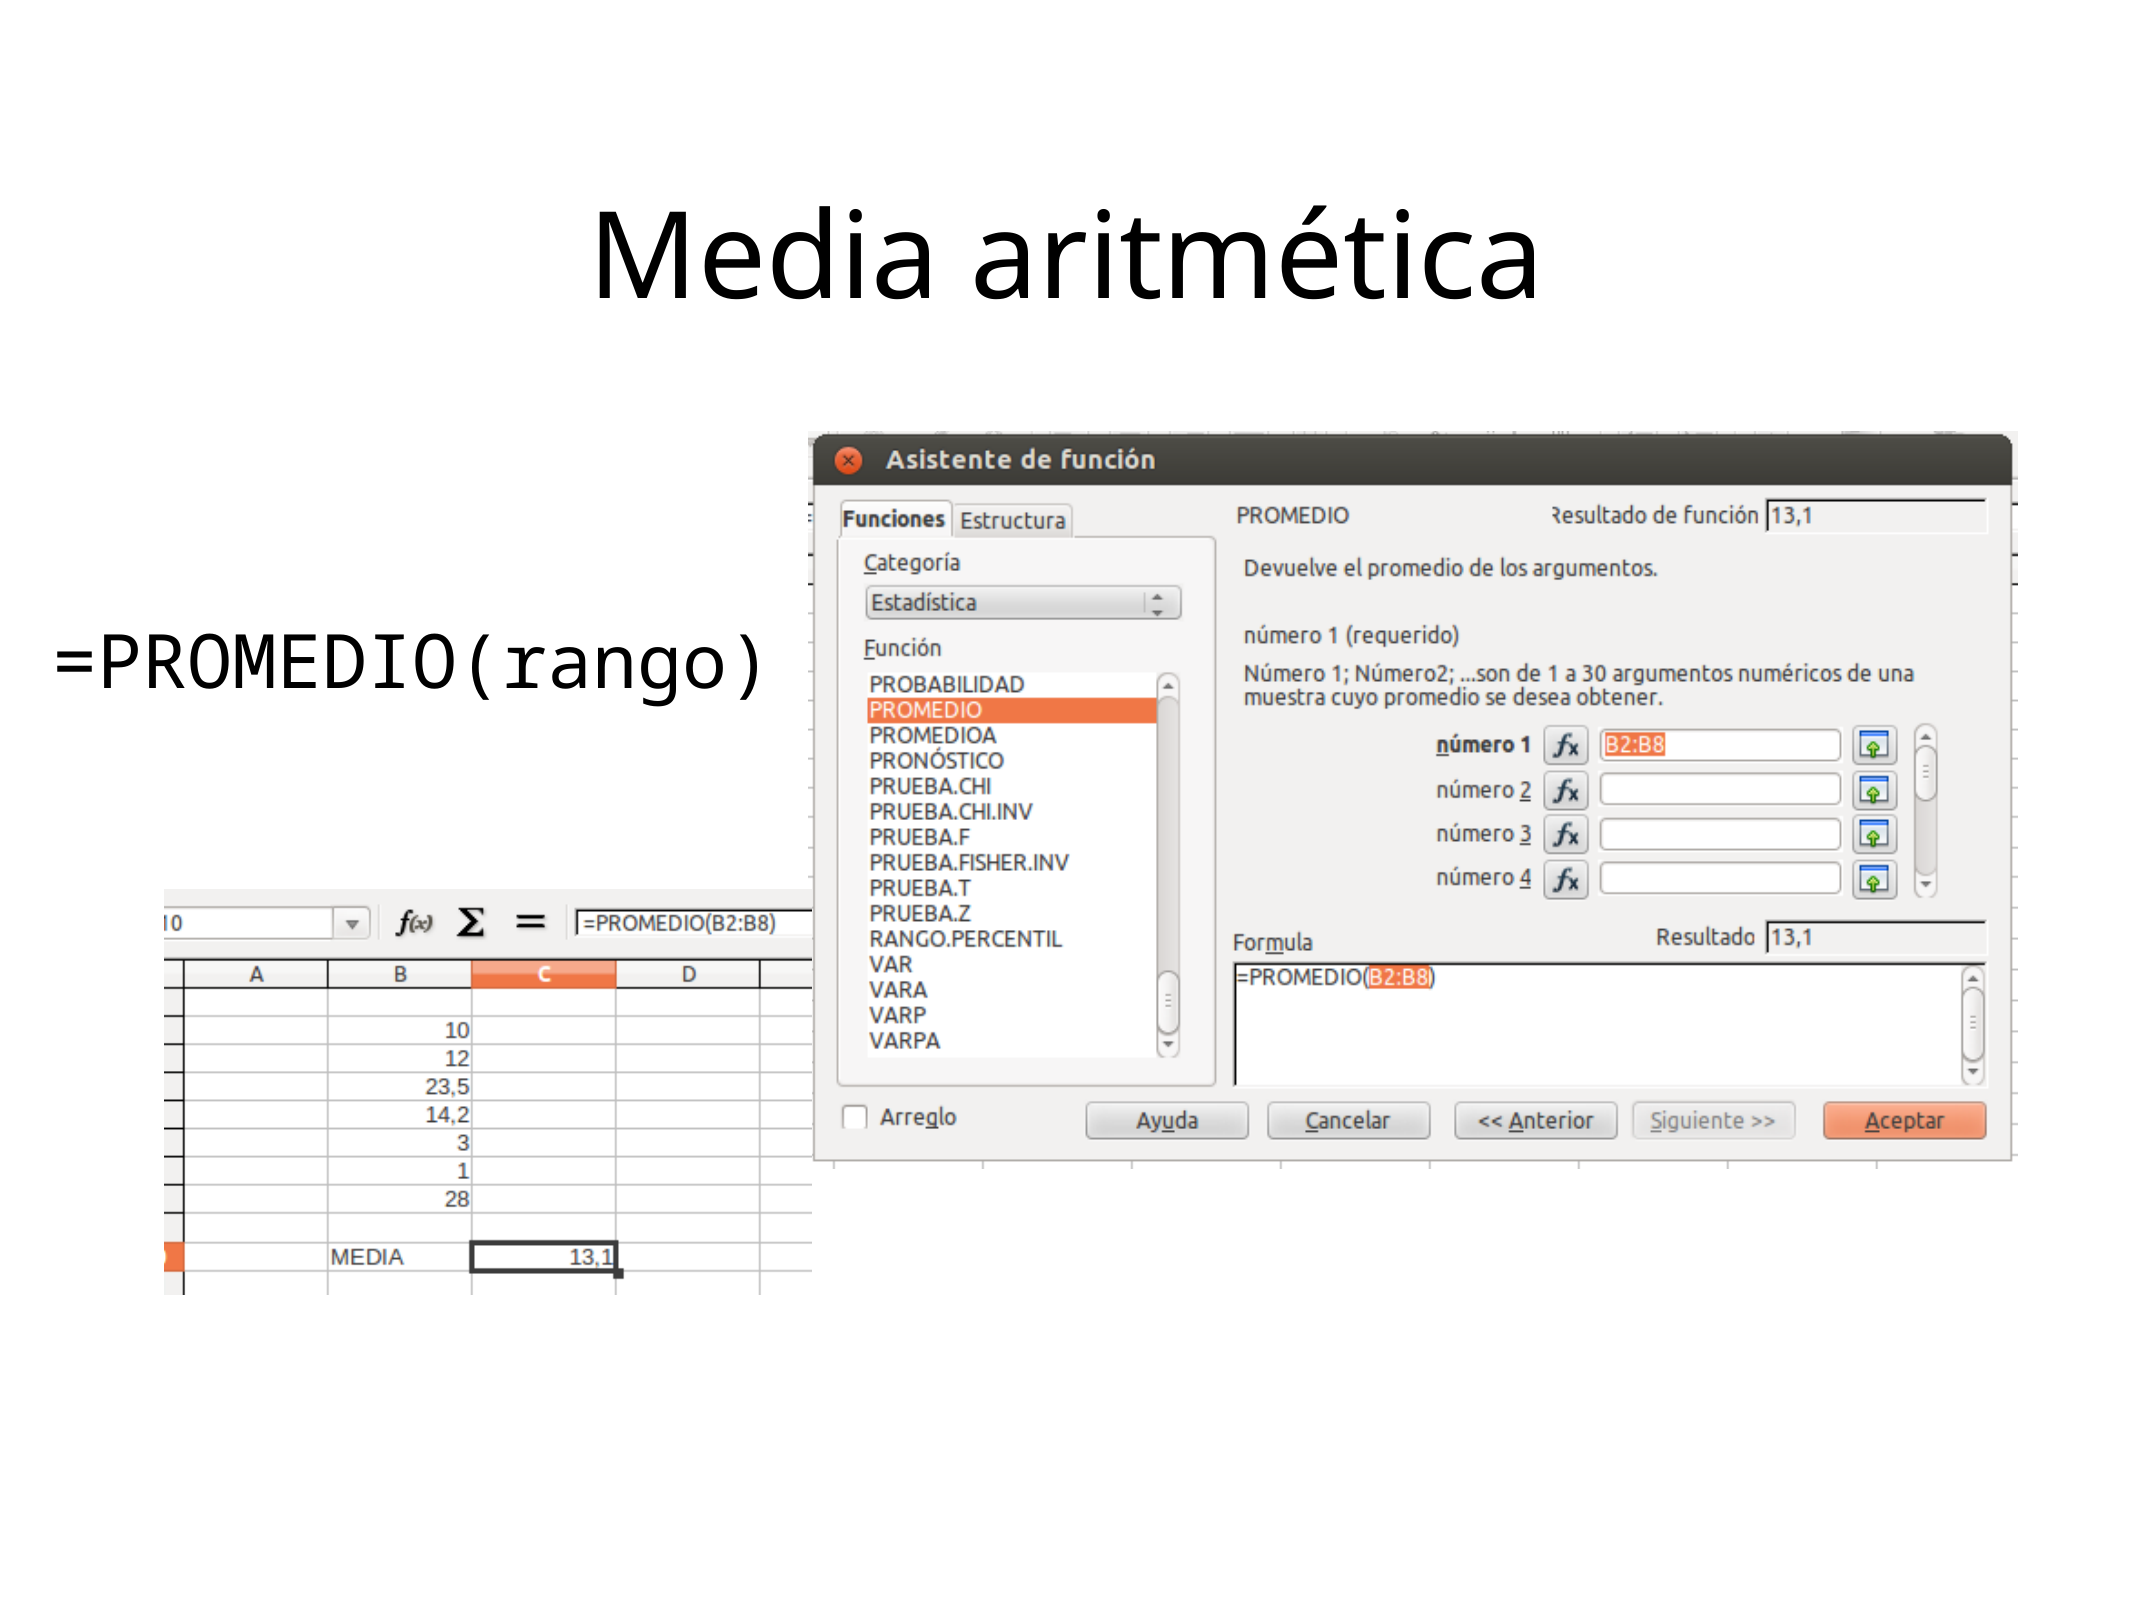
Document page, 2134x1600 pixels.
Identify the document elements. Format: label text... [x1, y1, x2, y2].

text_box =PROMEDIO(rango) [43, 605, 781, 712]
picture [164, 431, 2018, 1295]
title Media aritmética [156, 72, 1978, 428]
